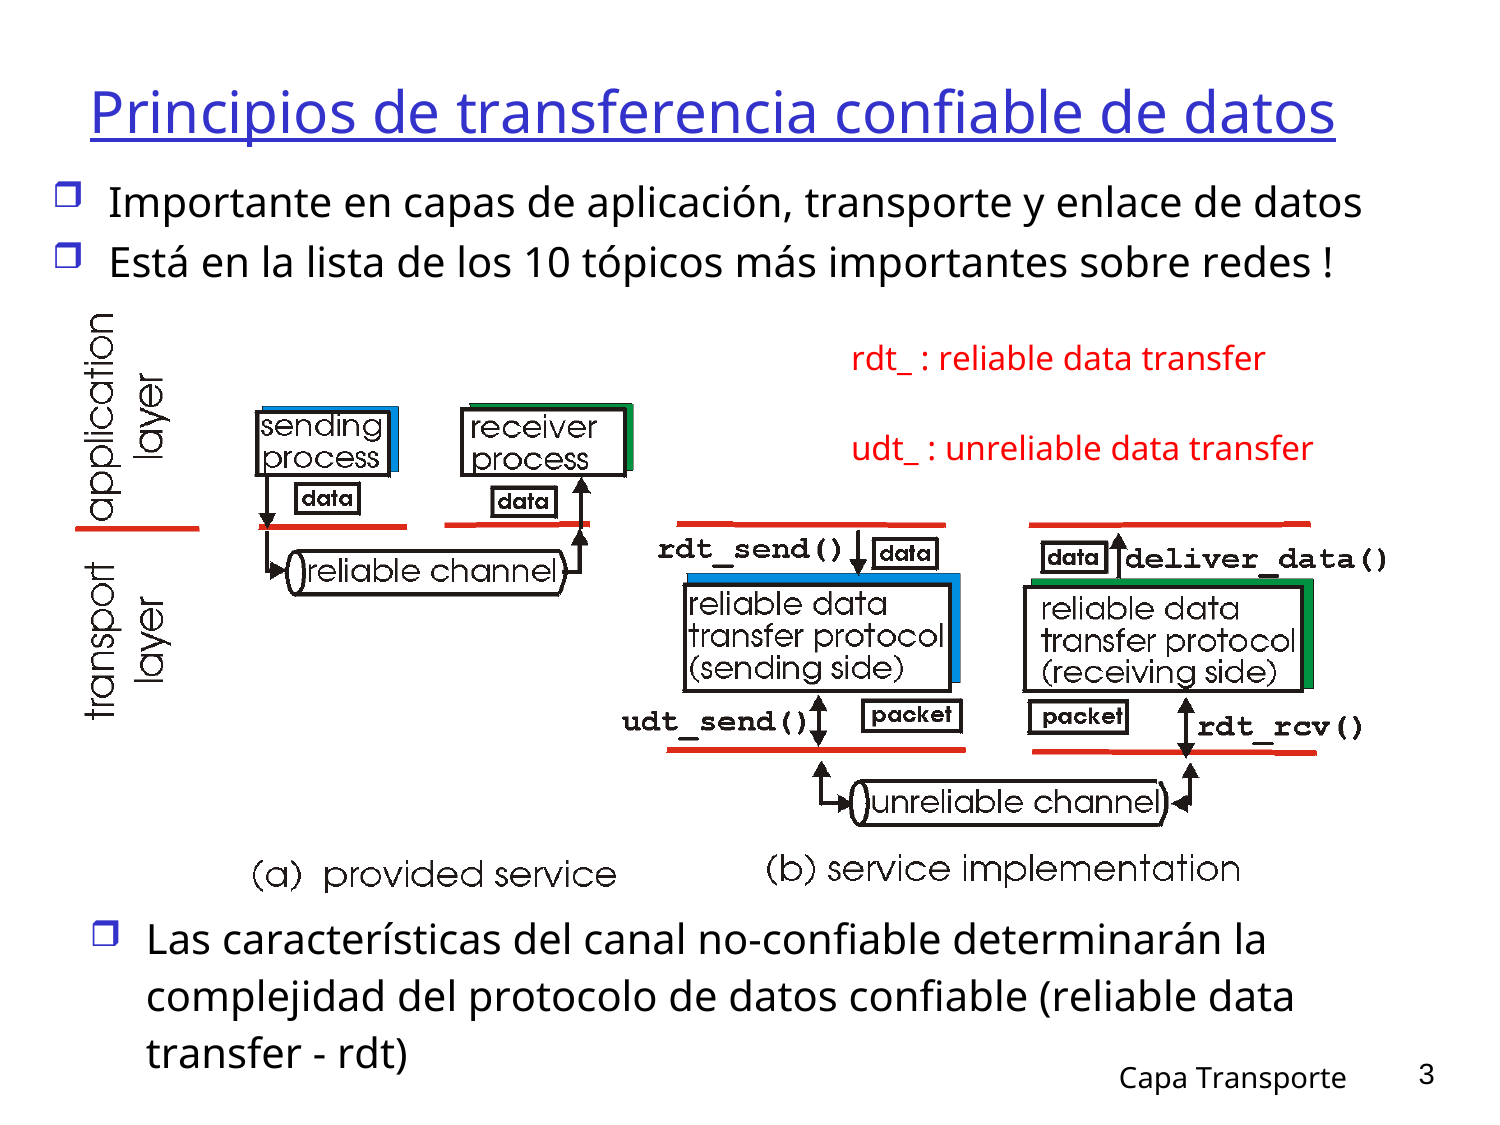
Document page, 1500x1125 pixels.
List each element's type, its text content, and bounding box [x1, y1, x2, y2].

title Principios de transferencia confiable de datos [75, 33, 1438, 168]
list Importante en capas de aplicación, transporte y enlace de datos Está en la lista de los 10 tópicos más importantes sobre redes ! [37, 168, 1463, 356]
picture [75, 314, 1385, 893]
text_box rdt_ : reliable data transfer udt_ : unreliable data transfer [836, 326, 1330, 479]
list Las características del canal no-confiable determinarán la complejidad del protocolo de datos confiable (reliable data transfer - rdt)‏ [75, 902, 1352, 1068]
